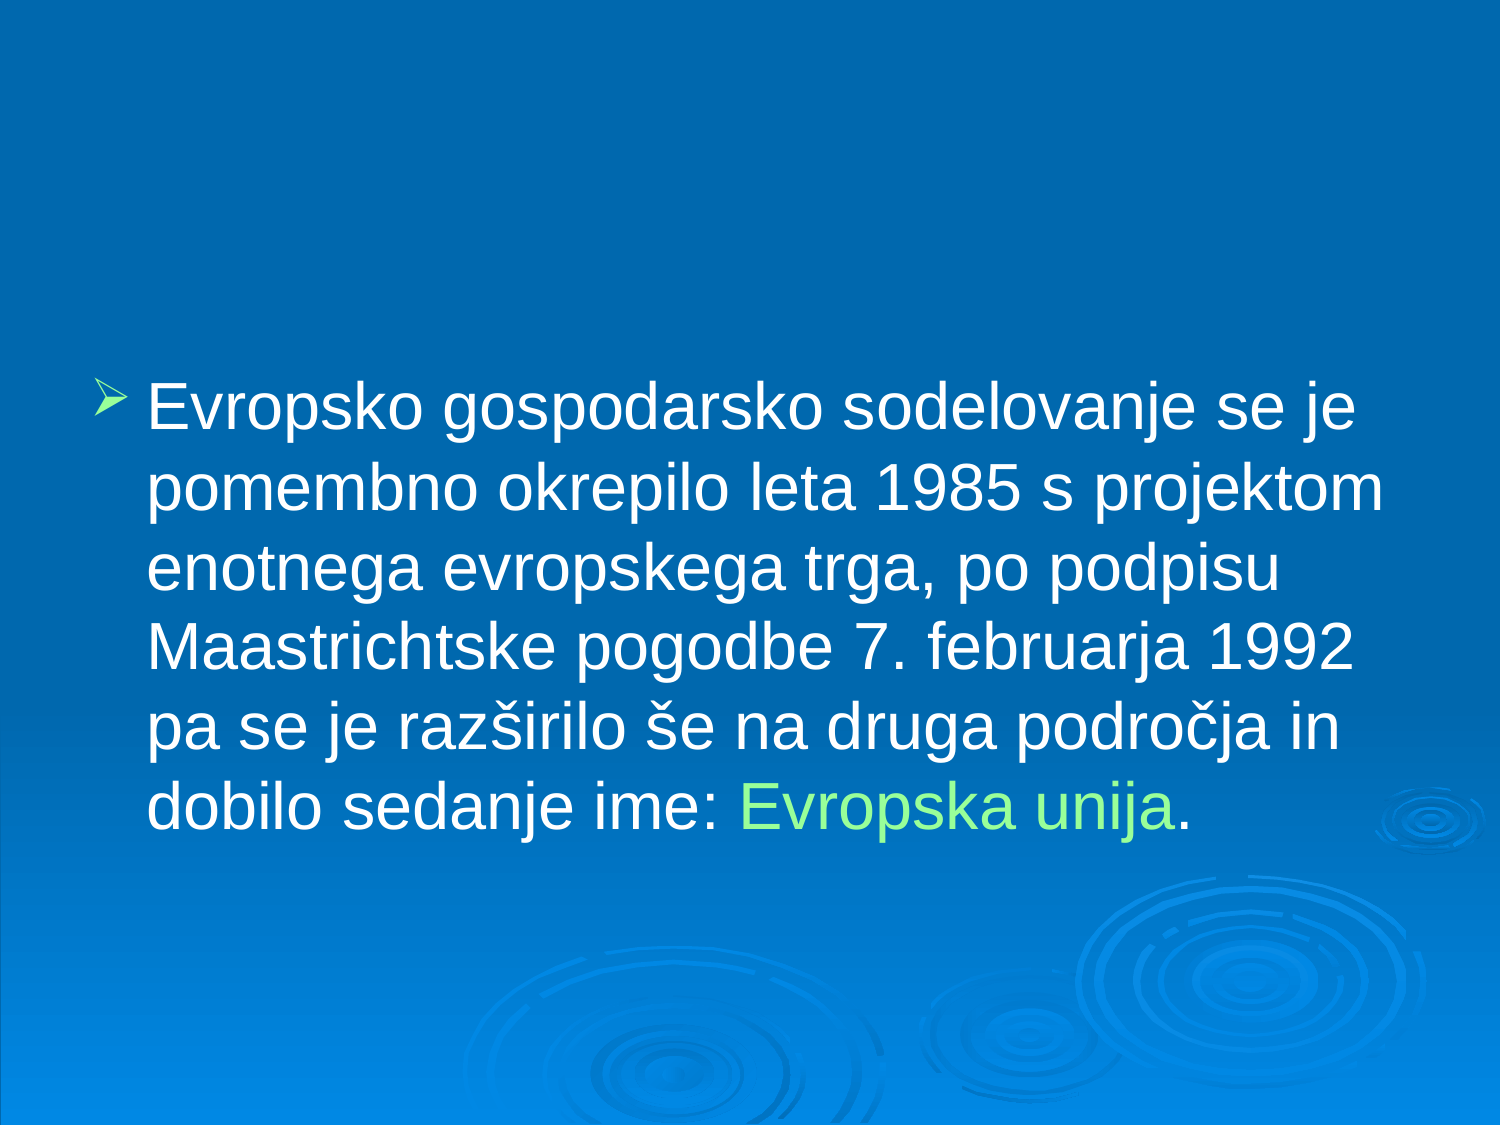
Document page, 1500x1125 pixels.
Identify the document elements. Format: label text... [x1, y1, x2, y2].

list Evropsko gospodarsko sodelovanje se je pomembno okrepilo leta 1985 s projektom enotnega evropskega trga, po podpisu Maastrichtske pogodbe 7. februarja 1992 pa se je razširilo še na druga področja in dobilo sedanje ime: Evropska unija. [75, 262, 1425, 1005]
